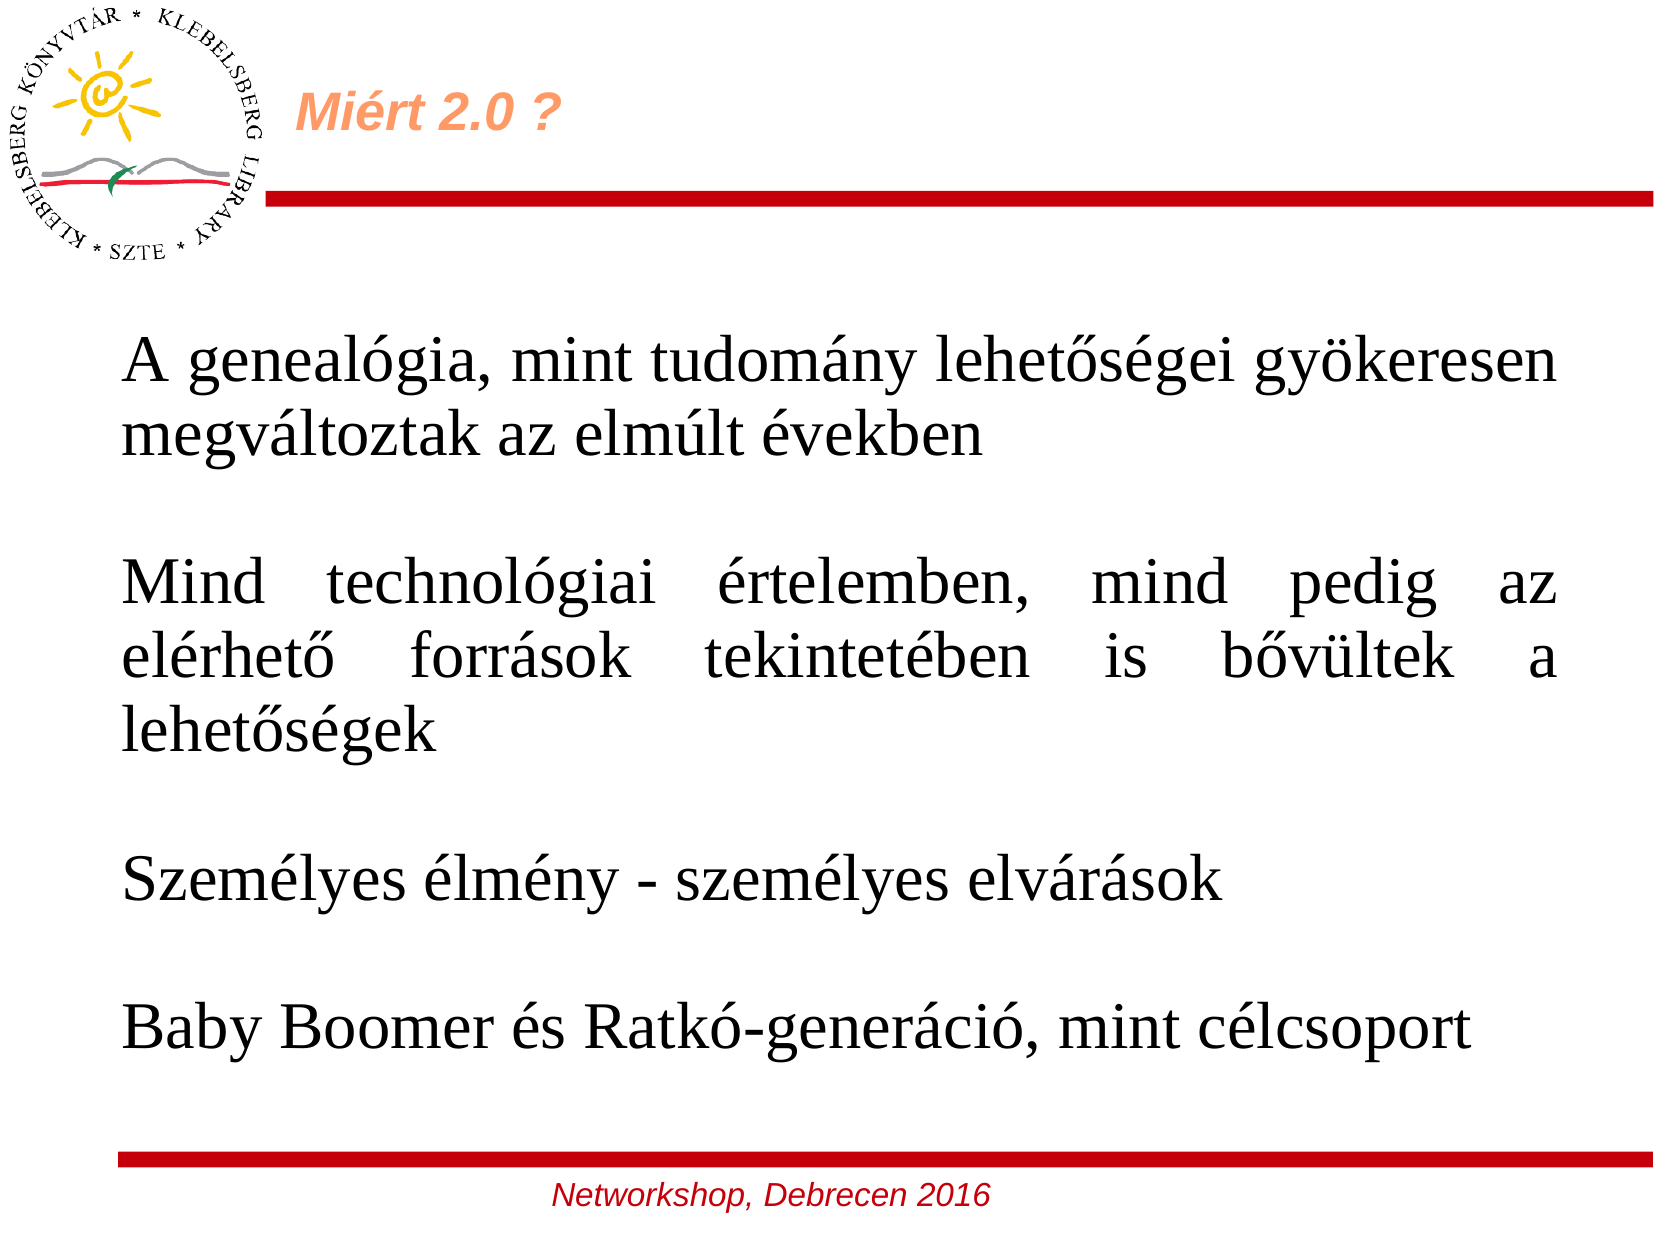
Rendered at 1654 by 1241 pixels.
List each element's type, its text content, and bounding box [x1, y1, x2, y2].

picture [0, 0, 266, 267]
list A genealógia, mint tudomány lehetőségei gyökeresen megváltoztak az elmúlt években Mind technológiai értelemben, mind pedig az elérhető források tekintetében is bővültek a lehetőségek Személyes élmény - személyes elvárások Baby Boomer és Ratkó-generáció, mint célcsoport [121, 322, 1561, 1141]
title Miért 2.0 ? [295, 46, 1534, 178]
